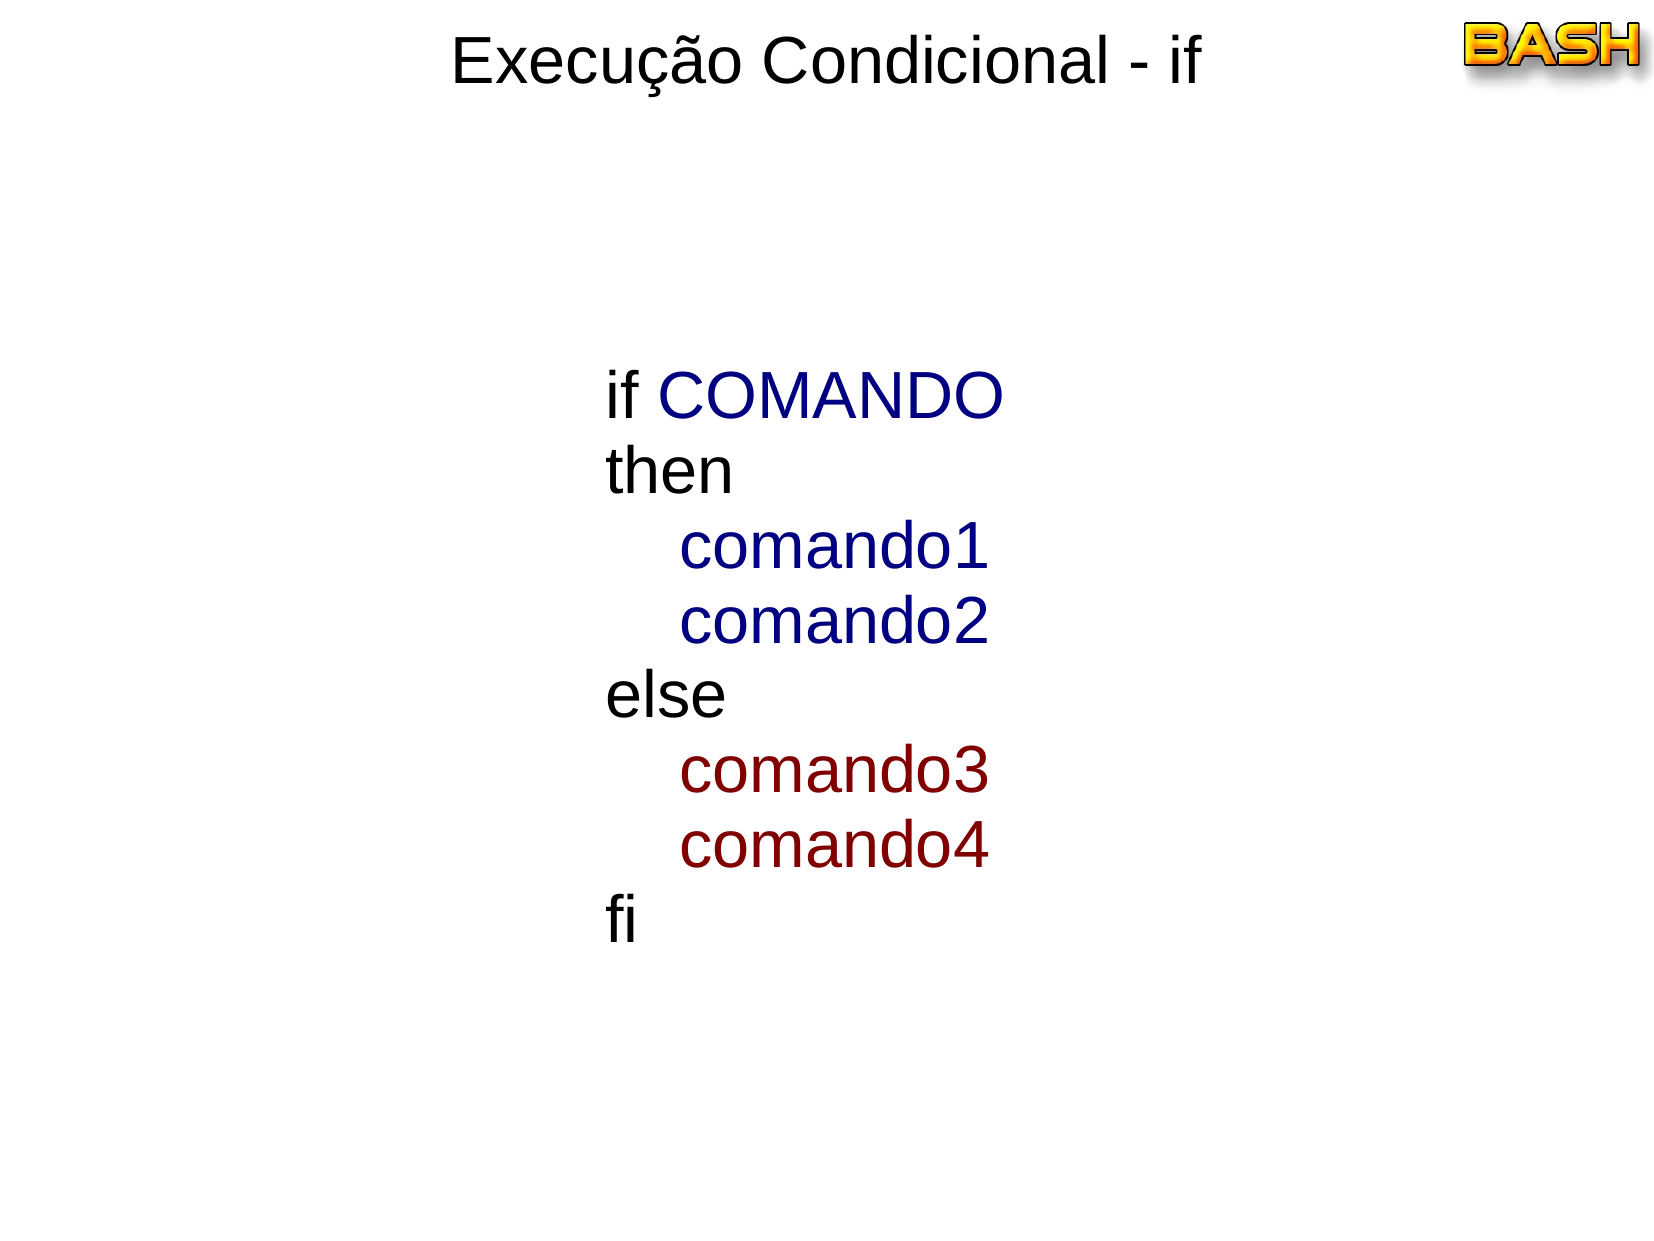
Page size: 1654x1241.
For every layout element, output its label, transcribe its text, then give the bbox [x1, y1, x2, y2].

title Execução Condicional - if [82, 22, 1571, 98]
title if COMANDO then comando1 comando2 else comando3 comando4 fi [605, 358, 1049, 957]
picture [1450, 0, 1654, 96]
